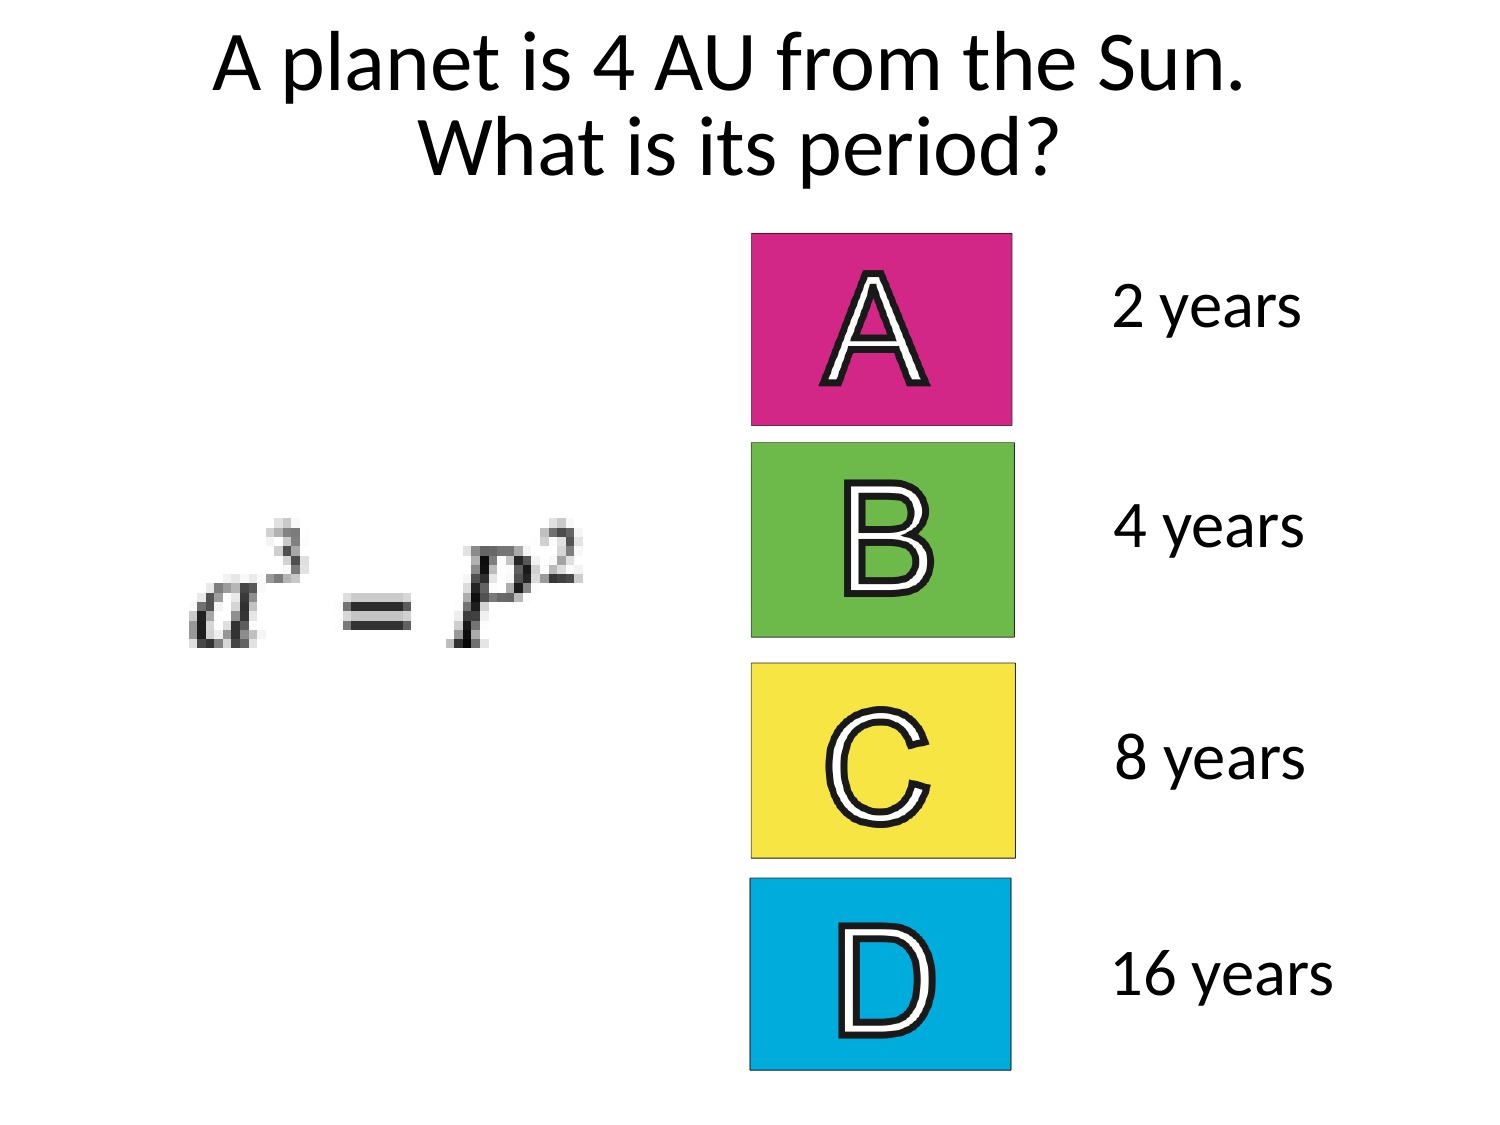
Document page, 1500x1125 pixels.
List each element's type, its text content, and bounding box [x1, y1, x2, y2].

text_box 4 years [1098, 473, 1321, 568]
text_box 2 years [1096, 253, 1318, 348]
picture [748, 875, 1013, 1072]
text_box 16 years [1094, 921, 1350, 1017]
picture [748, 439, 1017, 640]
picture [748, 229, 1015, 429]
text_box 8 years [1099, 705, 1322, 801]
picture [172, 491, 592, 669]
title A planet is 4 AU from the Sun. What is its period? [88, 17, 1412, 205]
picture [748, 660, 1018, 860]
